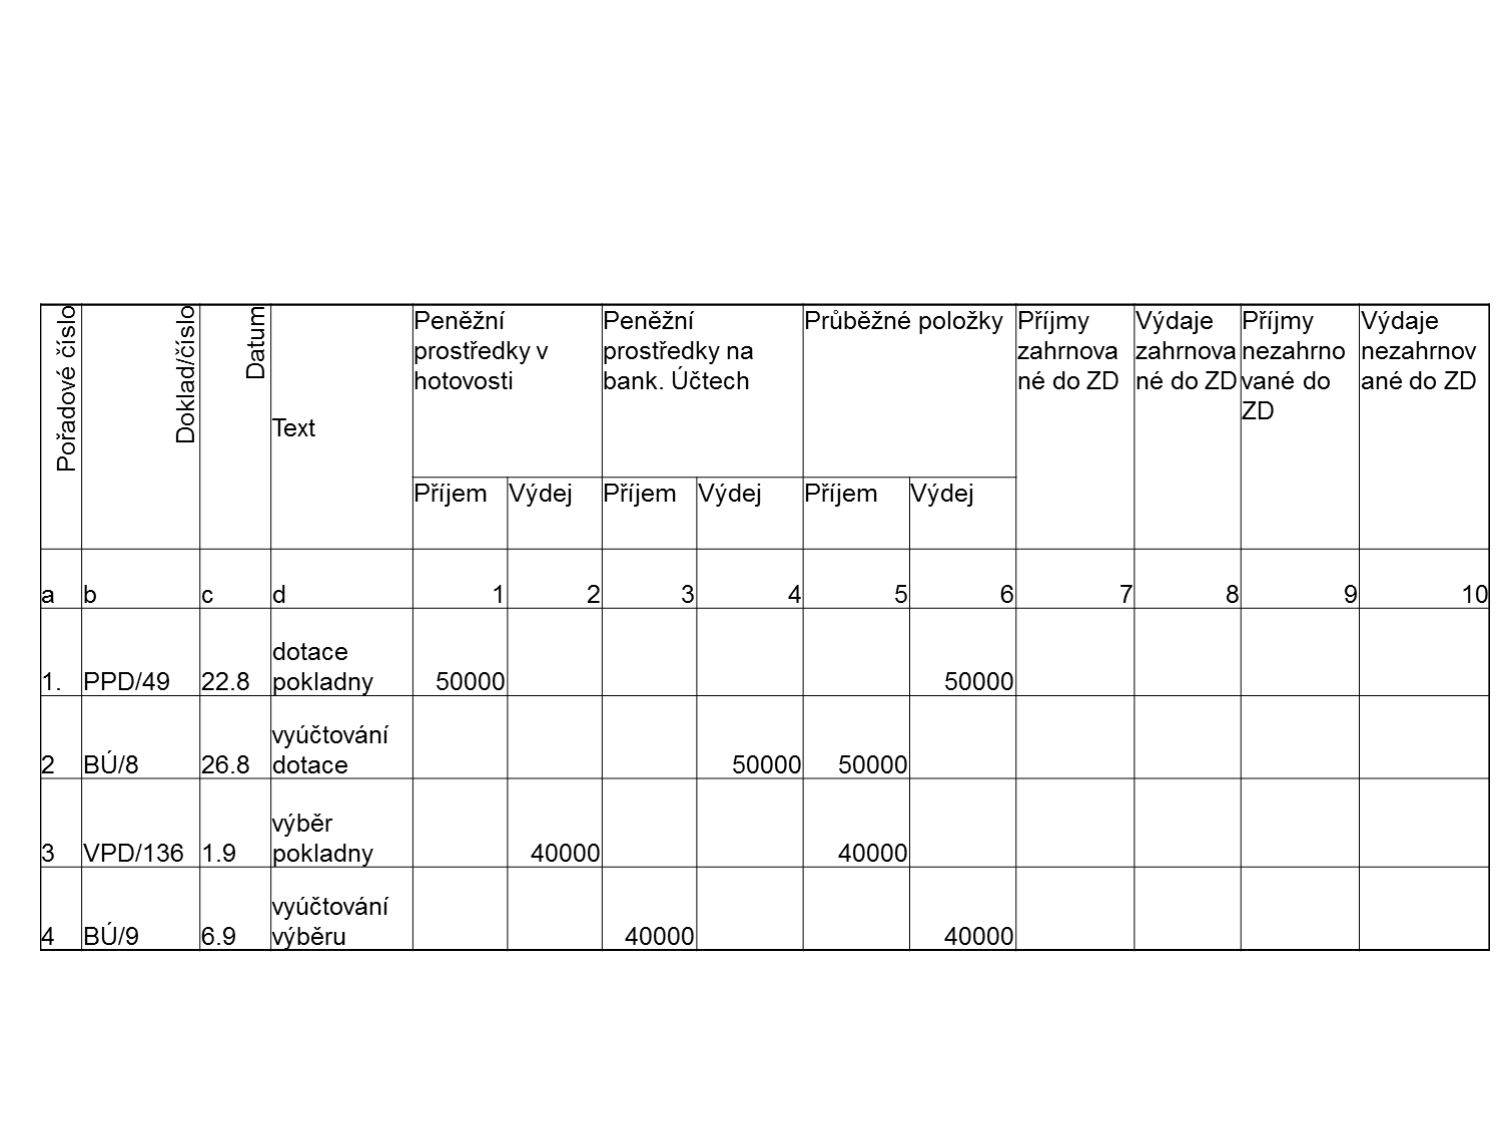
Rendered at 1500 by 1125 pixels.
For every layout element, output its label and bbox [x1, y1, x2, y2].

picture [40, 298, 1490, 965]
